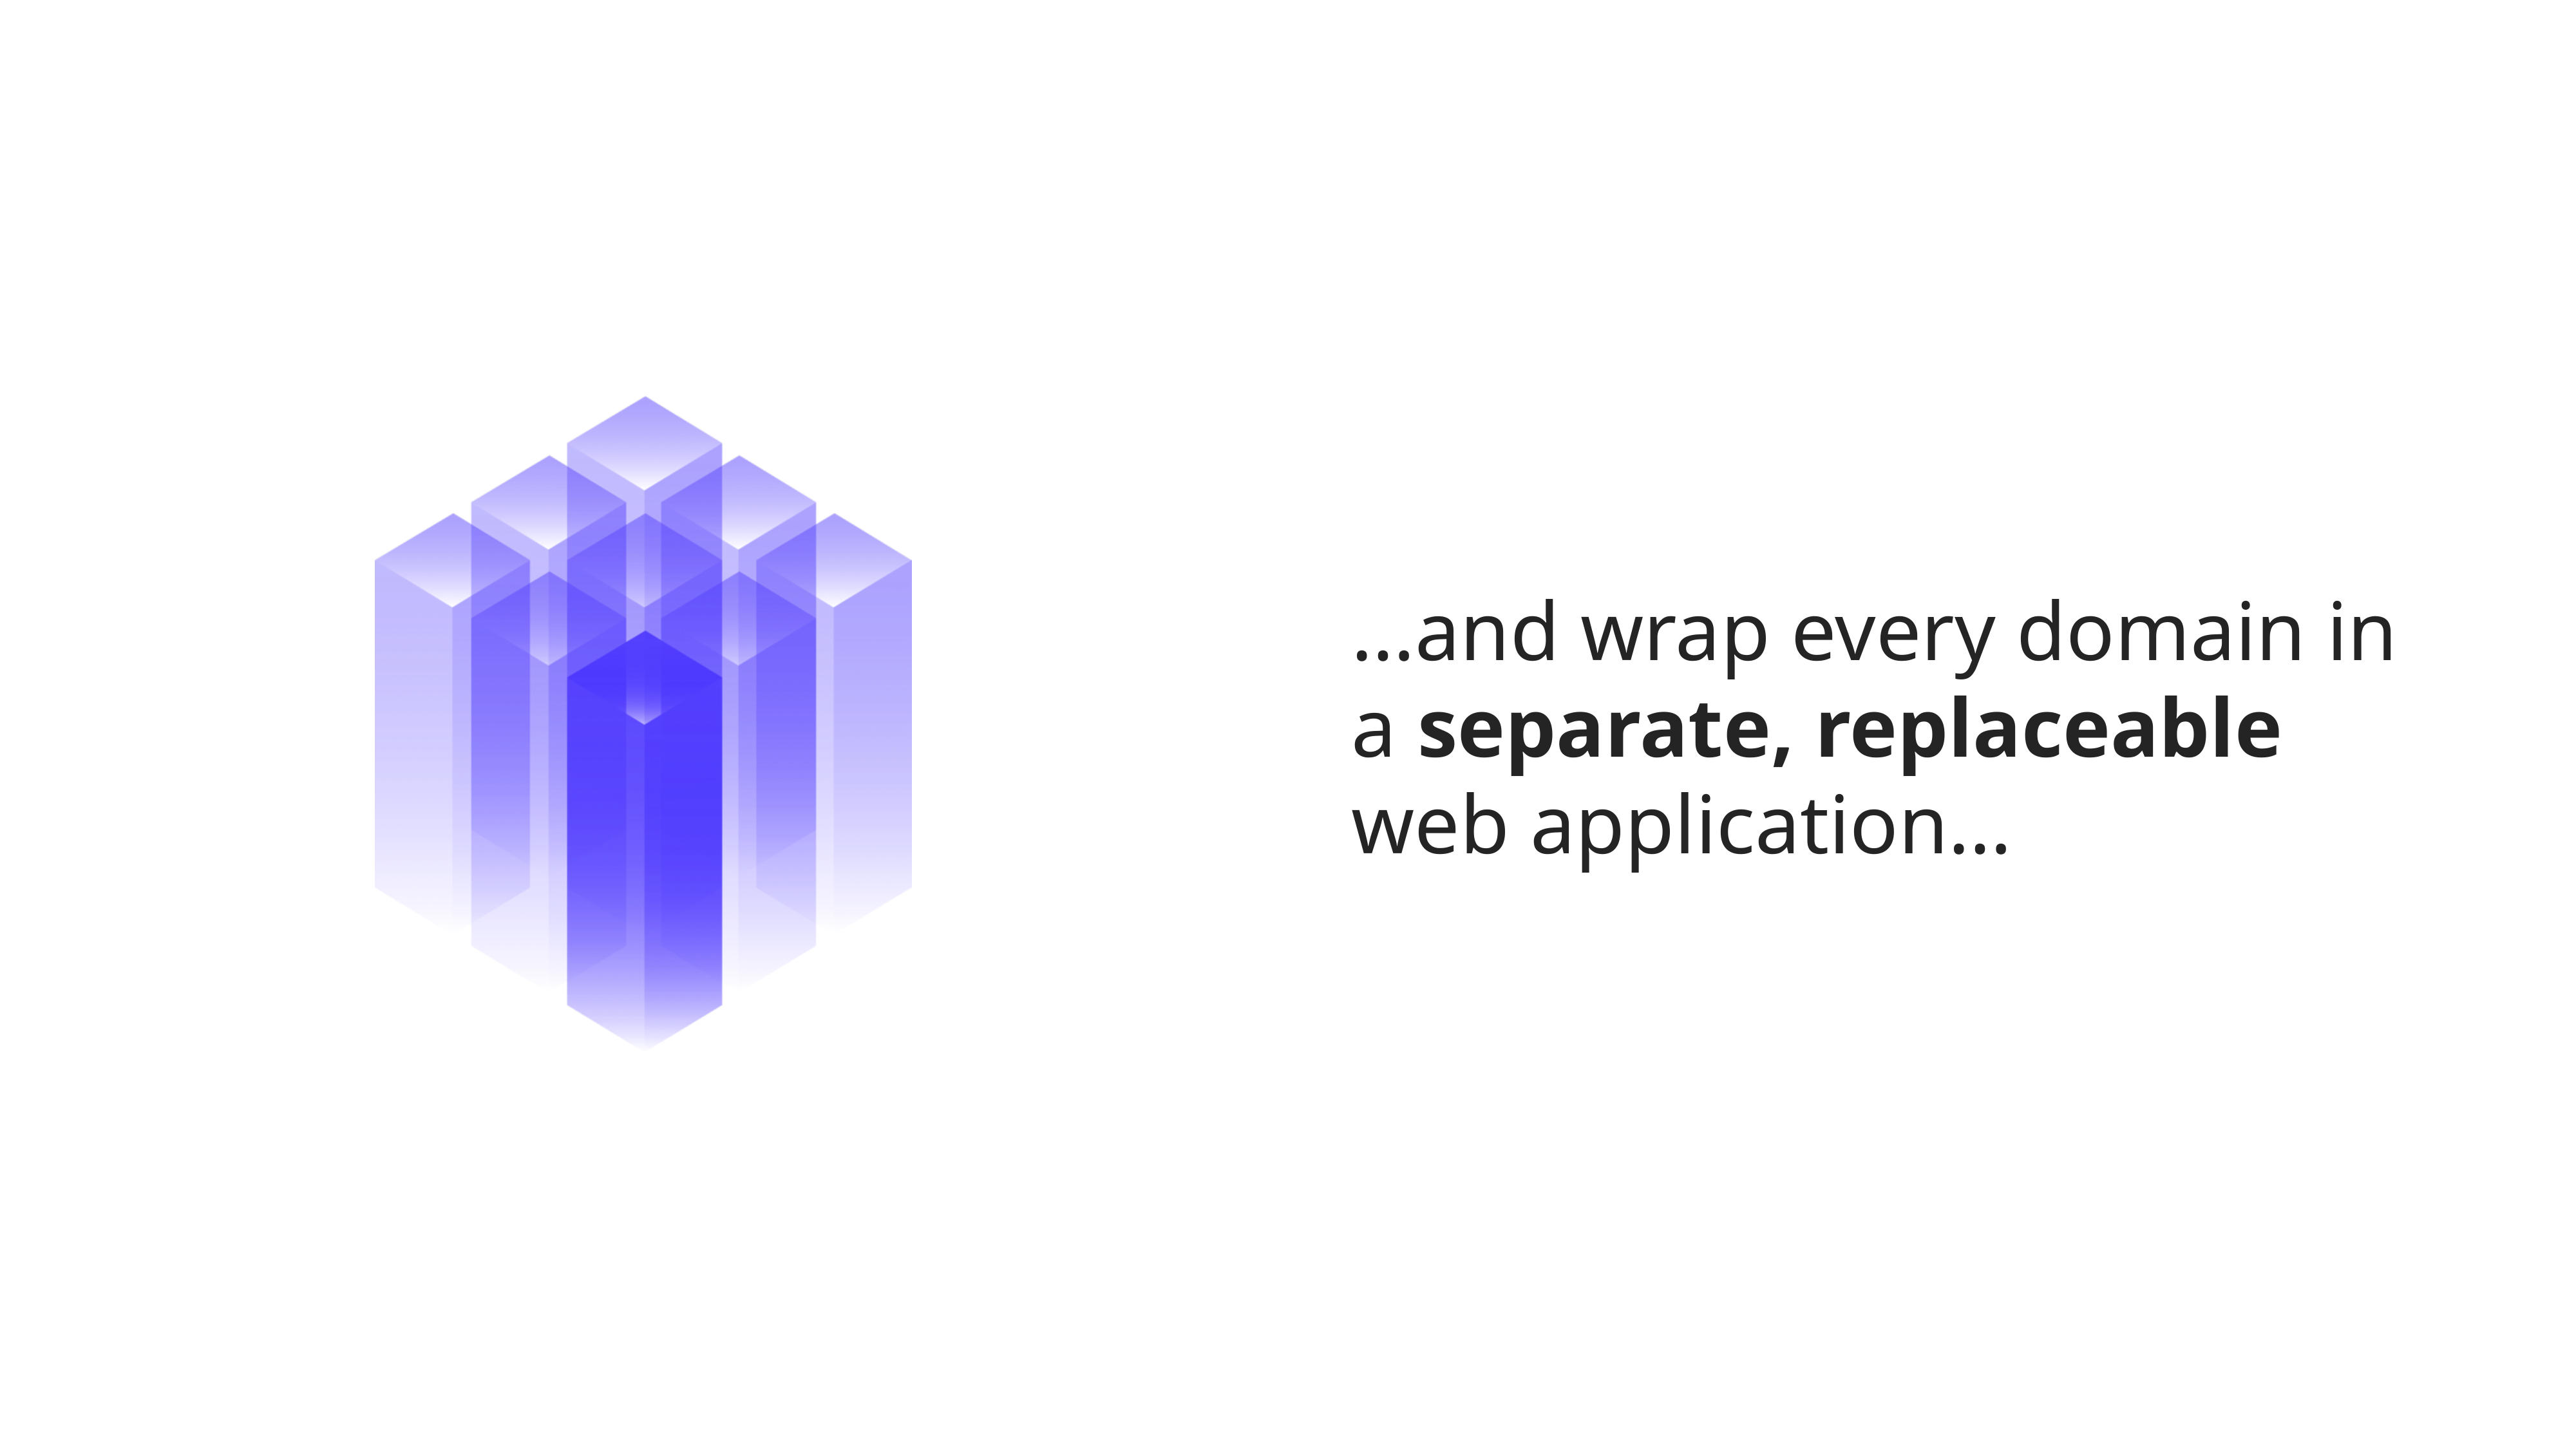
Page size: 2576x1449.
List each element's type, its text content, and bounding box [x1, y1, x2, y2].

picture [375, 396, 912, 1053]
list …and wrap every domain in a separate, replaceable web application… [1351, 127, 2423, 1322]
